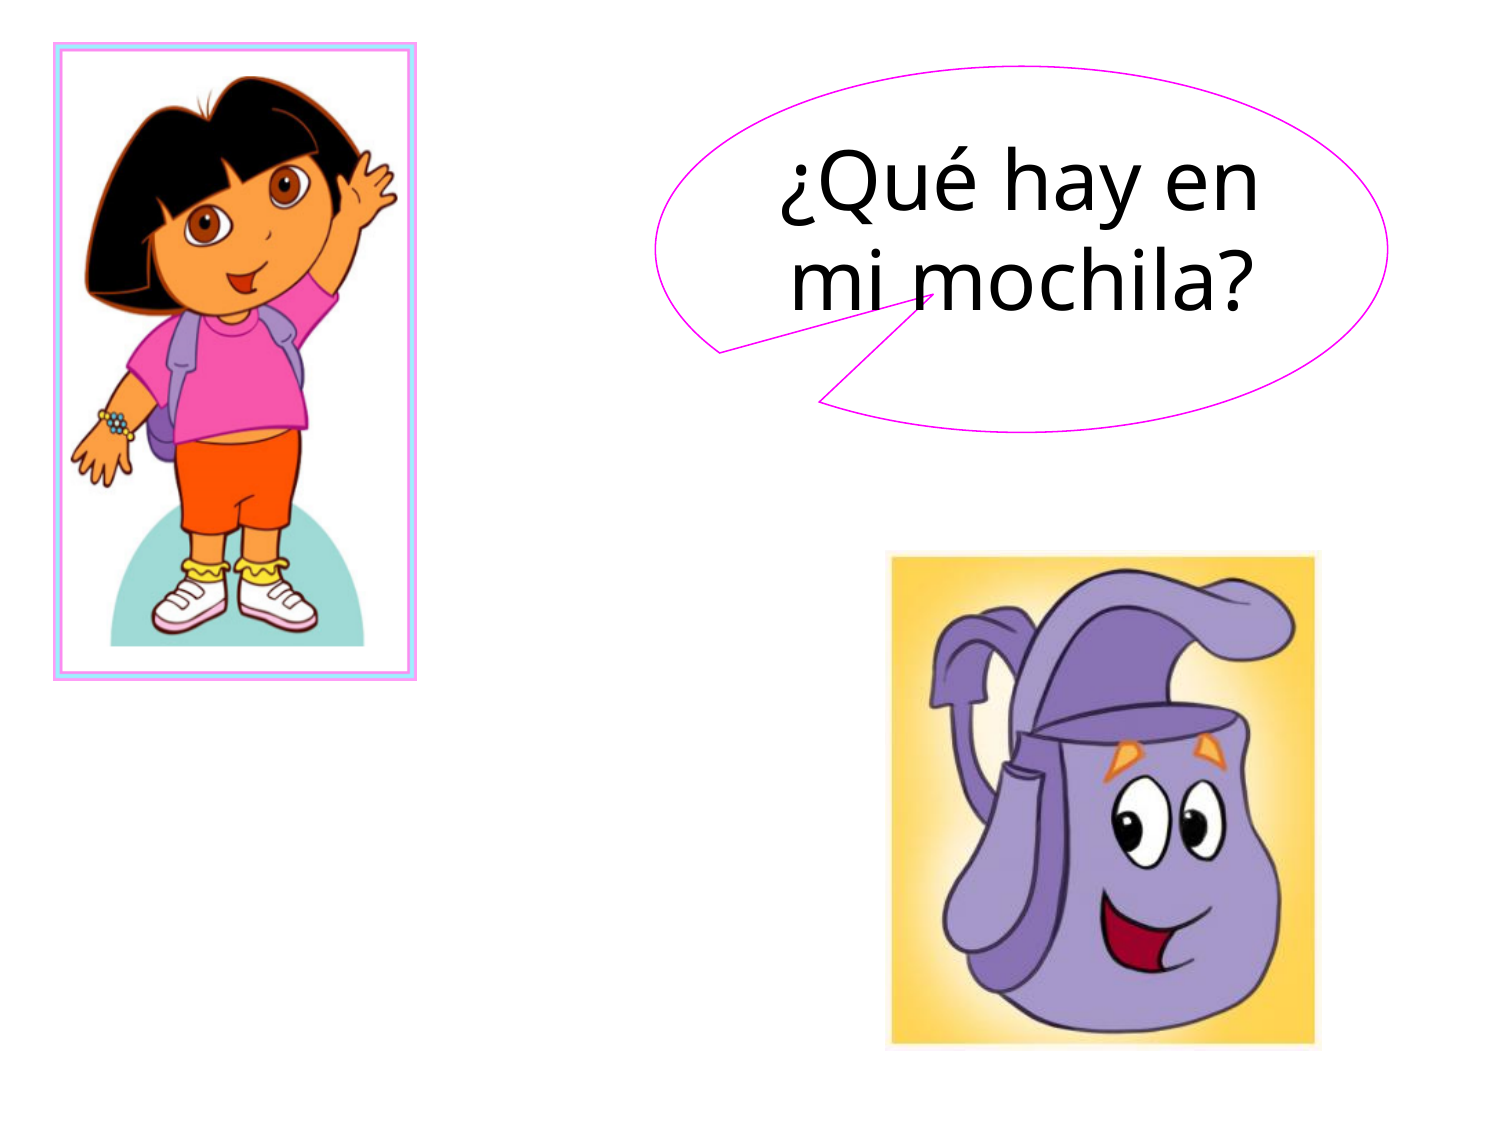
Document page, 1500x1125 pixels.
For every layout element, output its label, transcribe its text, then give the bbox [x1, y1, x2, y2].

picture [885, 550, 1322, 1051]
picture [53, 42, 417, 681]
text_box ¿Qué hay en mi mochila? [655, 66, 1388, 433]
